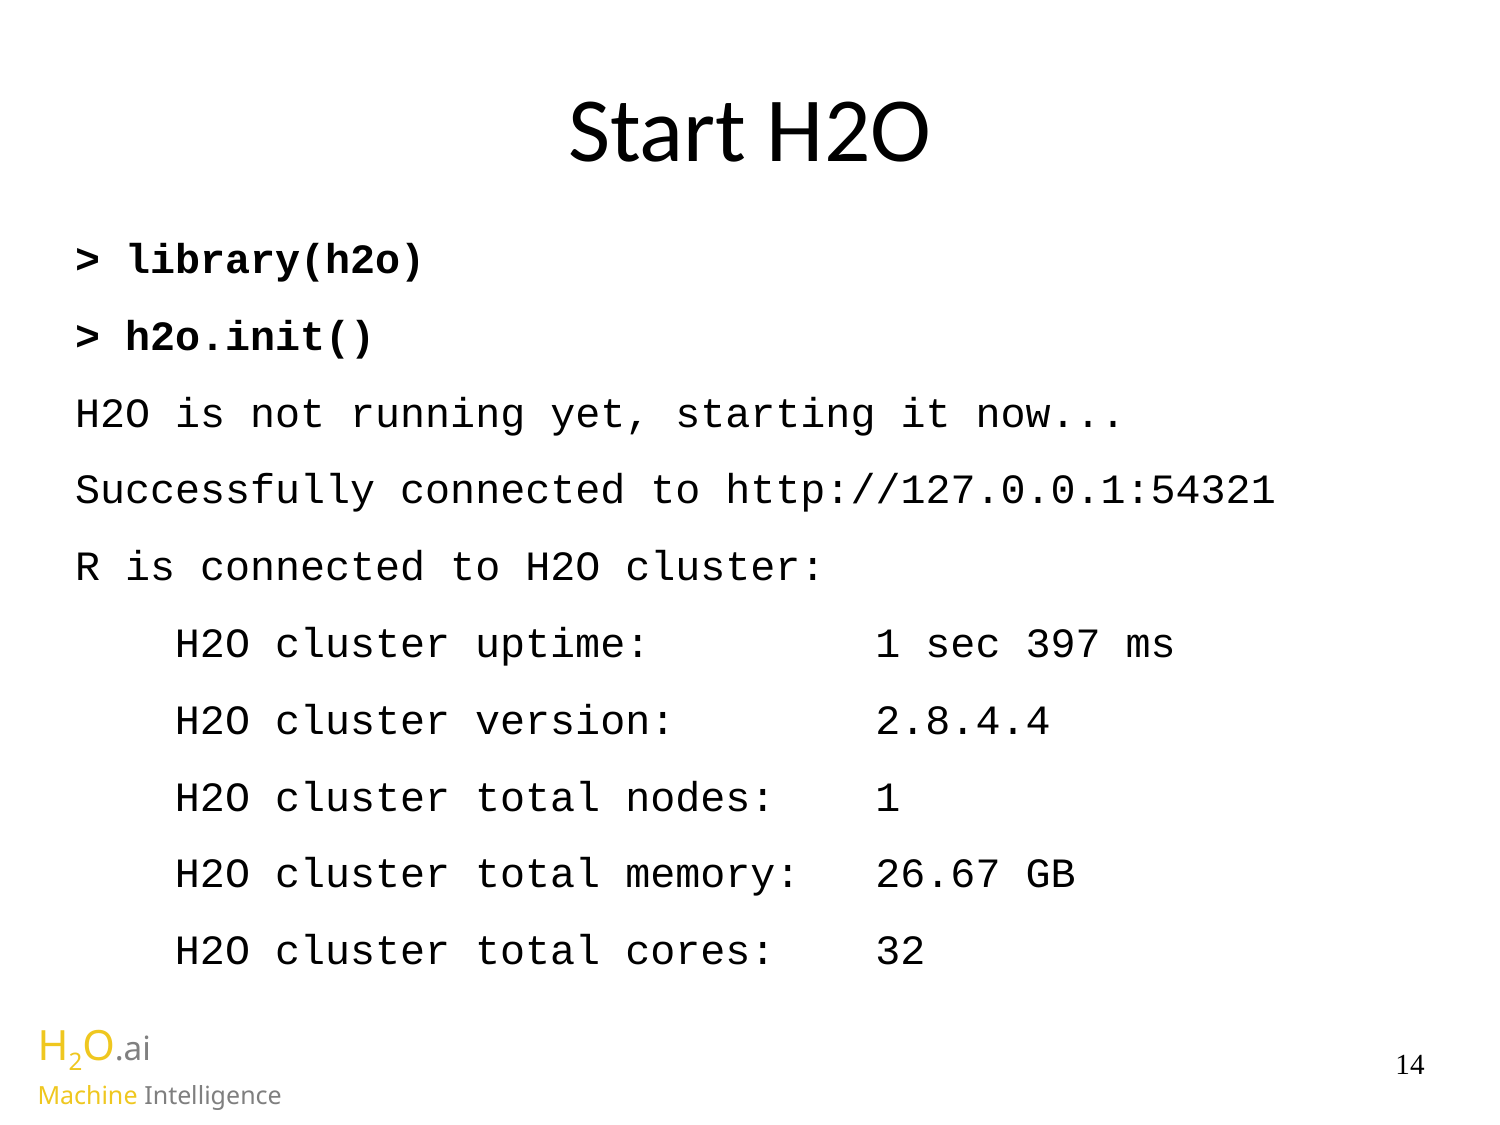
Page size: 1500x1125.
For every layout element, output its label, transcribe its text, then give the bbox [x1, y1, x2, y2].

list > library(h2o) > h2o.init() H2O is not running yet, starting it now... Successfully connected to http://127.0.0.1:54321 R is connected to H2O cluster: H2O cluster uptime: 1 sec 397 ms H2O cluster version: 2.8.4.4 H2O cluster total nodes: 1 H2O cluster total memory: 26.67 GB H2O cluster total cores: 32 [75, 238, 1425, 993]
title Start H2O [75, 15, 1425, 238]
